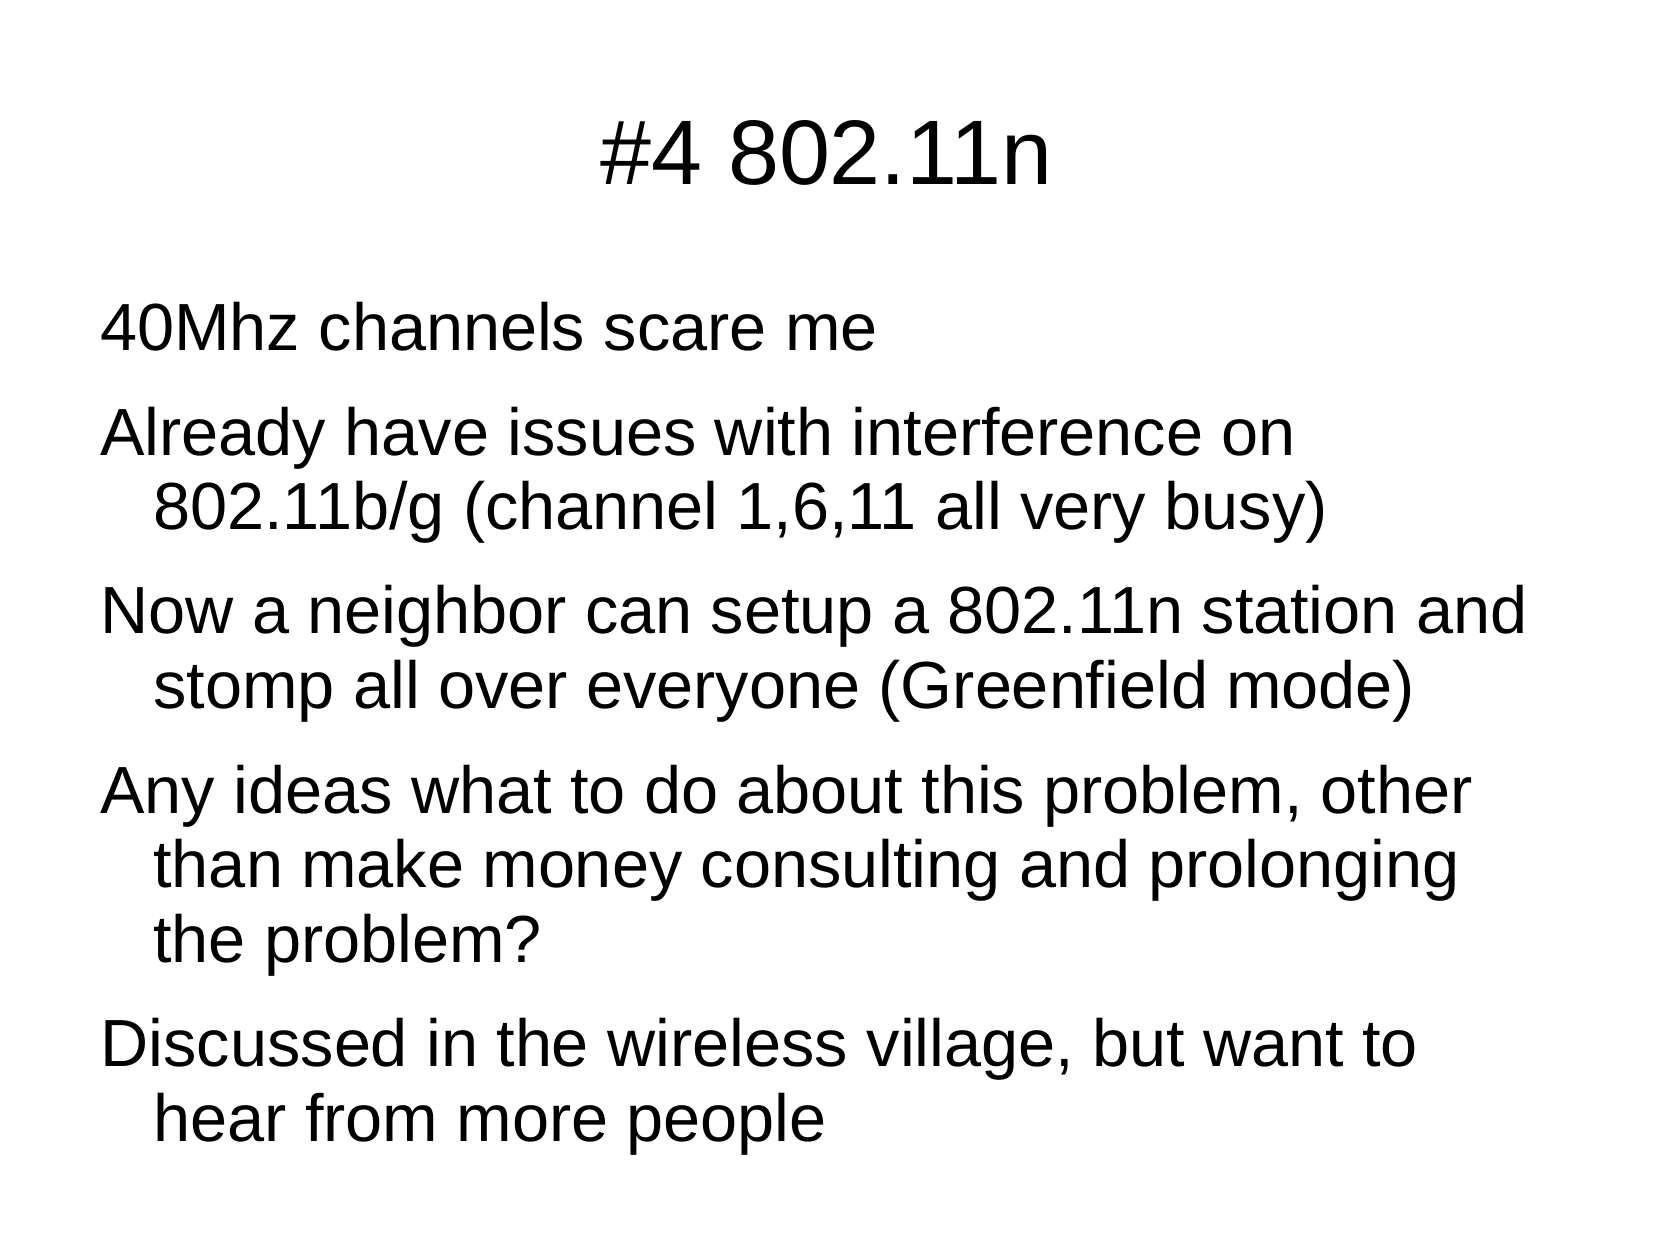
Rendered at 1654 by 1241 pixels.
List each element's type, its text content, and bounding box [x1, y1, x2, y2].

title #4 802.11n [82, 56, 1571, 250]
list 40Mhz channels scare me Already have issues with interference on 802.11b/g (channel 1,6,11 all very busy) Now a neighbor can setup a 802.11n station and stomp all over everyone (Greenfield mode) Any ideas what to do about this problem, other than make money consulting and prolonging the problem? Discussed in the wireless village, but want to hear from more people [82, 290, 1571, 1157]
